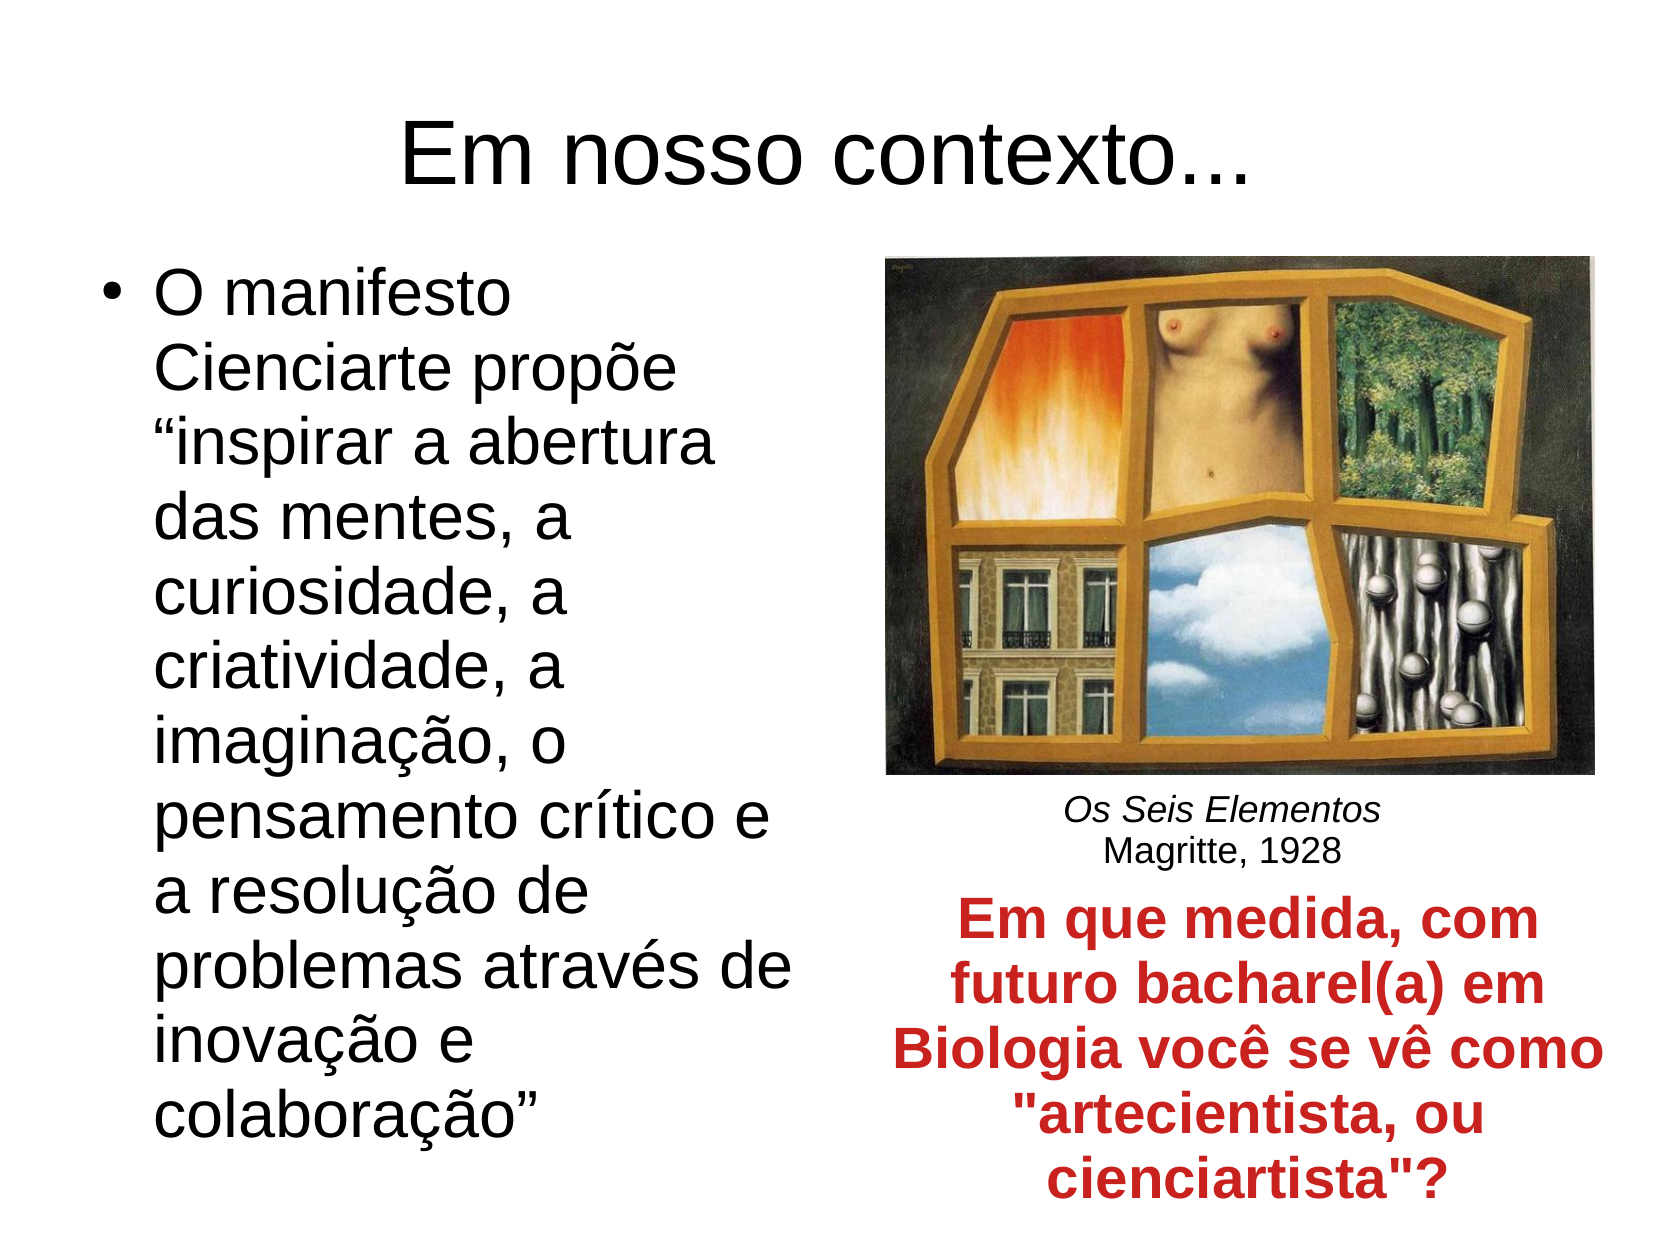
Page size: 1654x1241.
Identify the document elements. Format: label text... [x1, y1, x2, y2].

list O manifesto Cienciarte propõe “inspirar a abertura das mentes, a curiosidade, a criatividade, a imaginação, o pensamento crítico e a resolução de problemas através de inovação e colaboração” [82, 254, 809, 1152]
list Em que medida, com futuro bacharel(a) em Biologia você se vê como "artecientista, ou cienciartista"? [885, 885, 1613, 1217]
text_box Os Seis Elementos Magritte, 1928 [1015, 809, 1430, 851]
title Em nosso contexto... [82, 49, 1571, 257]
picture [885, 256, 1595, 775]
